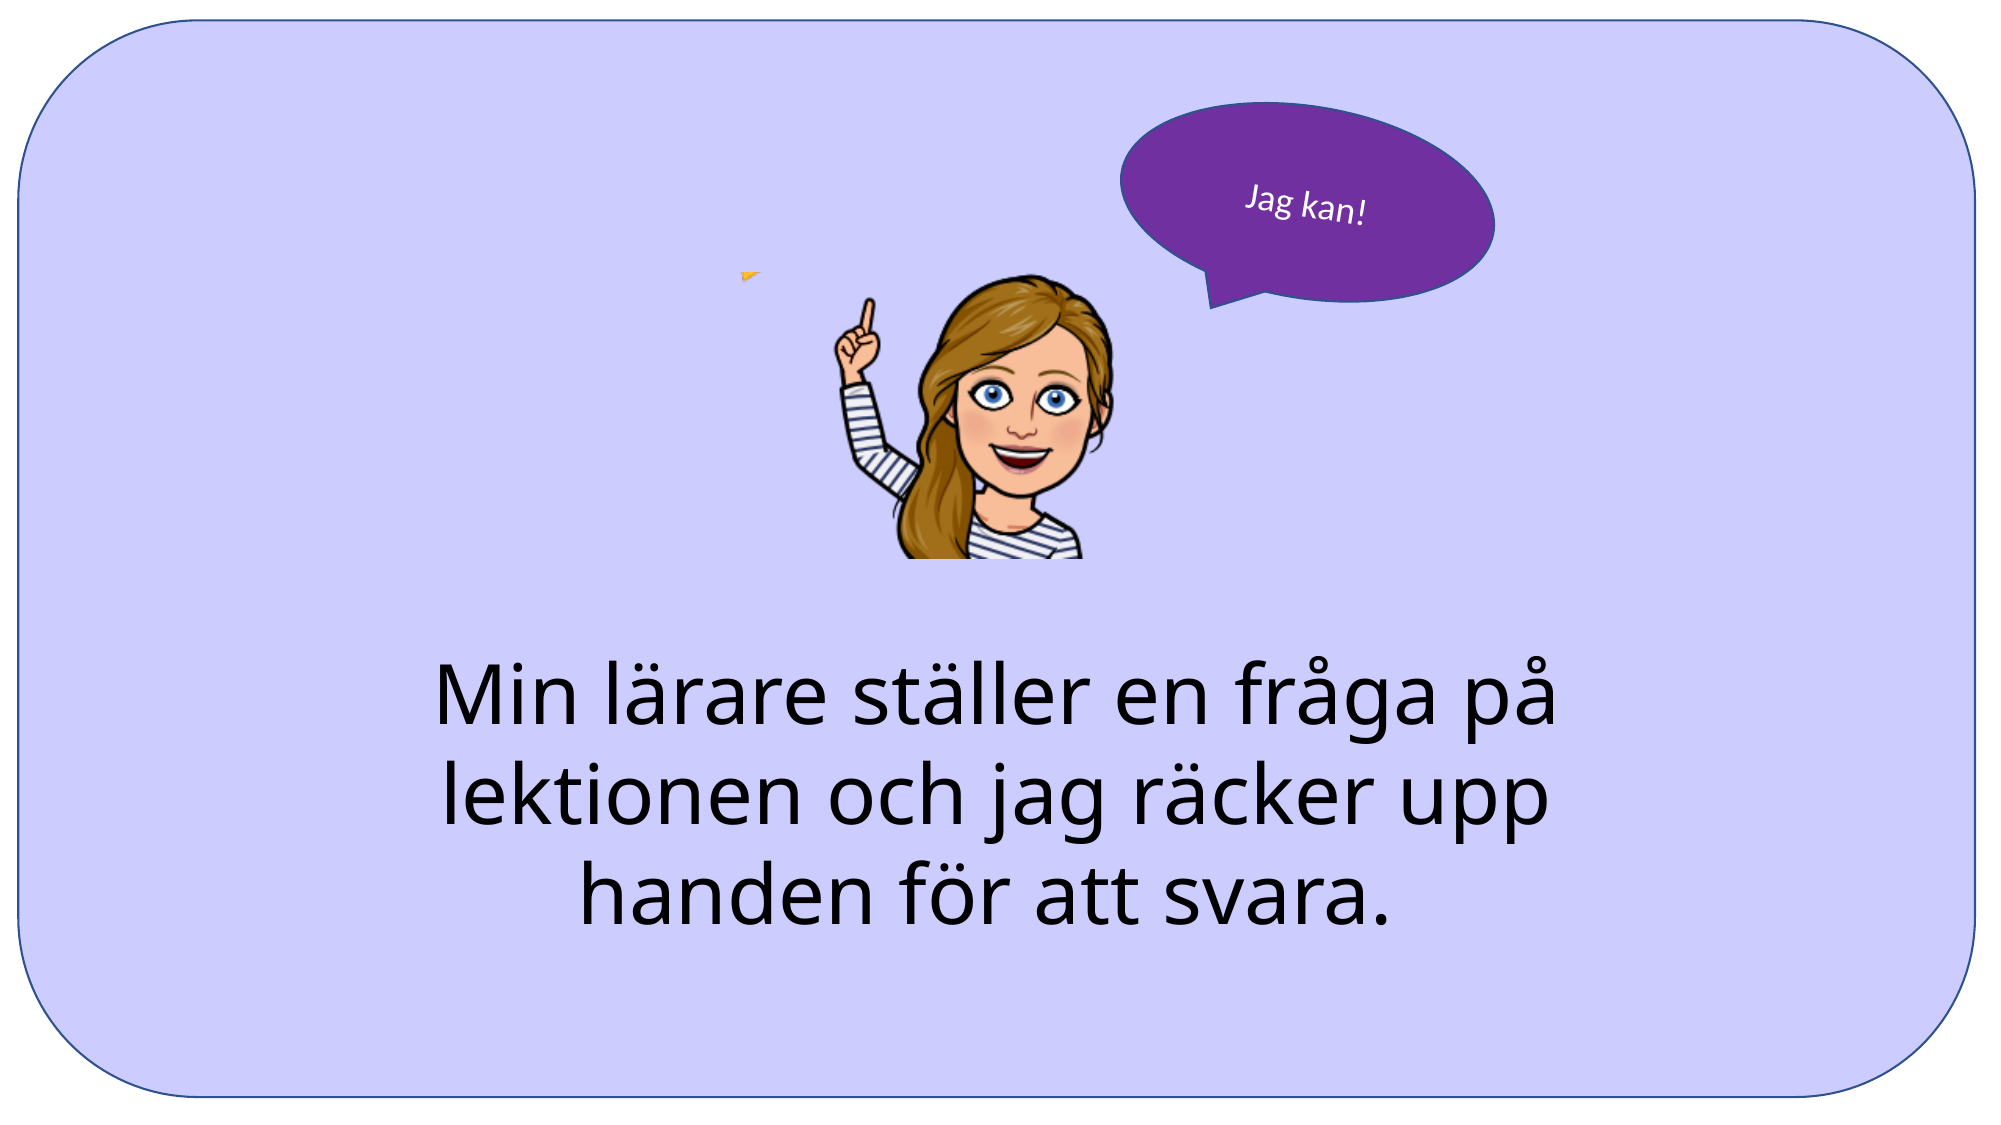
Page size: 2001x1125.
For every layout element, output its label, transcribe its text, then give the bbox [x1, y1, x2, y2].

text_box Min lärare ställer en fråga på lektionen och jag räcker upp handen för att svara. [270, 633, 1724, 952]
picture [685, 272, 1308, 559]
text_box Jag kan! [1121, 102, 1495, 309]
text_box [18, 20, 1975, 1098]
